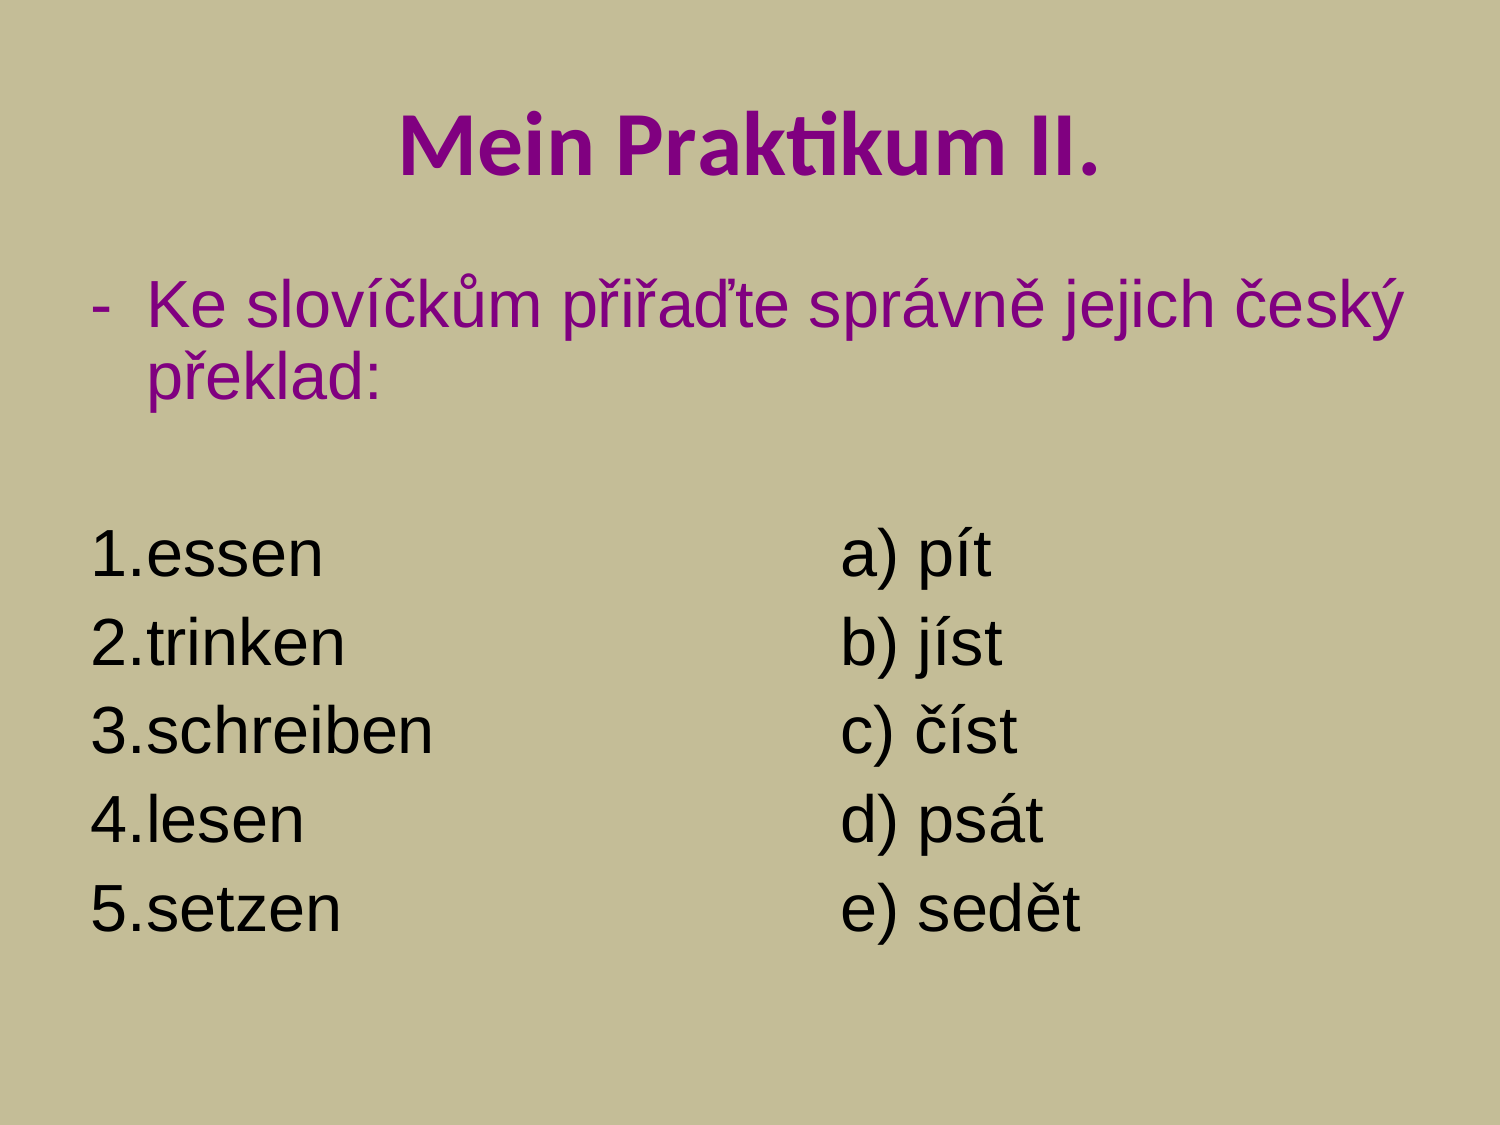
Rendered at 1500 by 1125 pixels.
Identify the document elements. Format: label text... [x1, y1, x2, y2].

title Mein Praktikum II. [75, 45, 1426, 233]
list - Ke slovíčkům přiřaďte správně jejich český překlad: essen a) pít trinken b) jíst schreiben c) číst lesen d) psát setzen e) sedět [75, 262, 1426, 1006]
